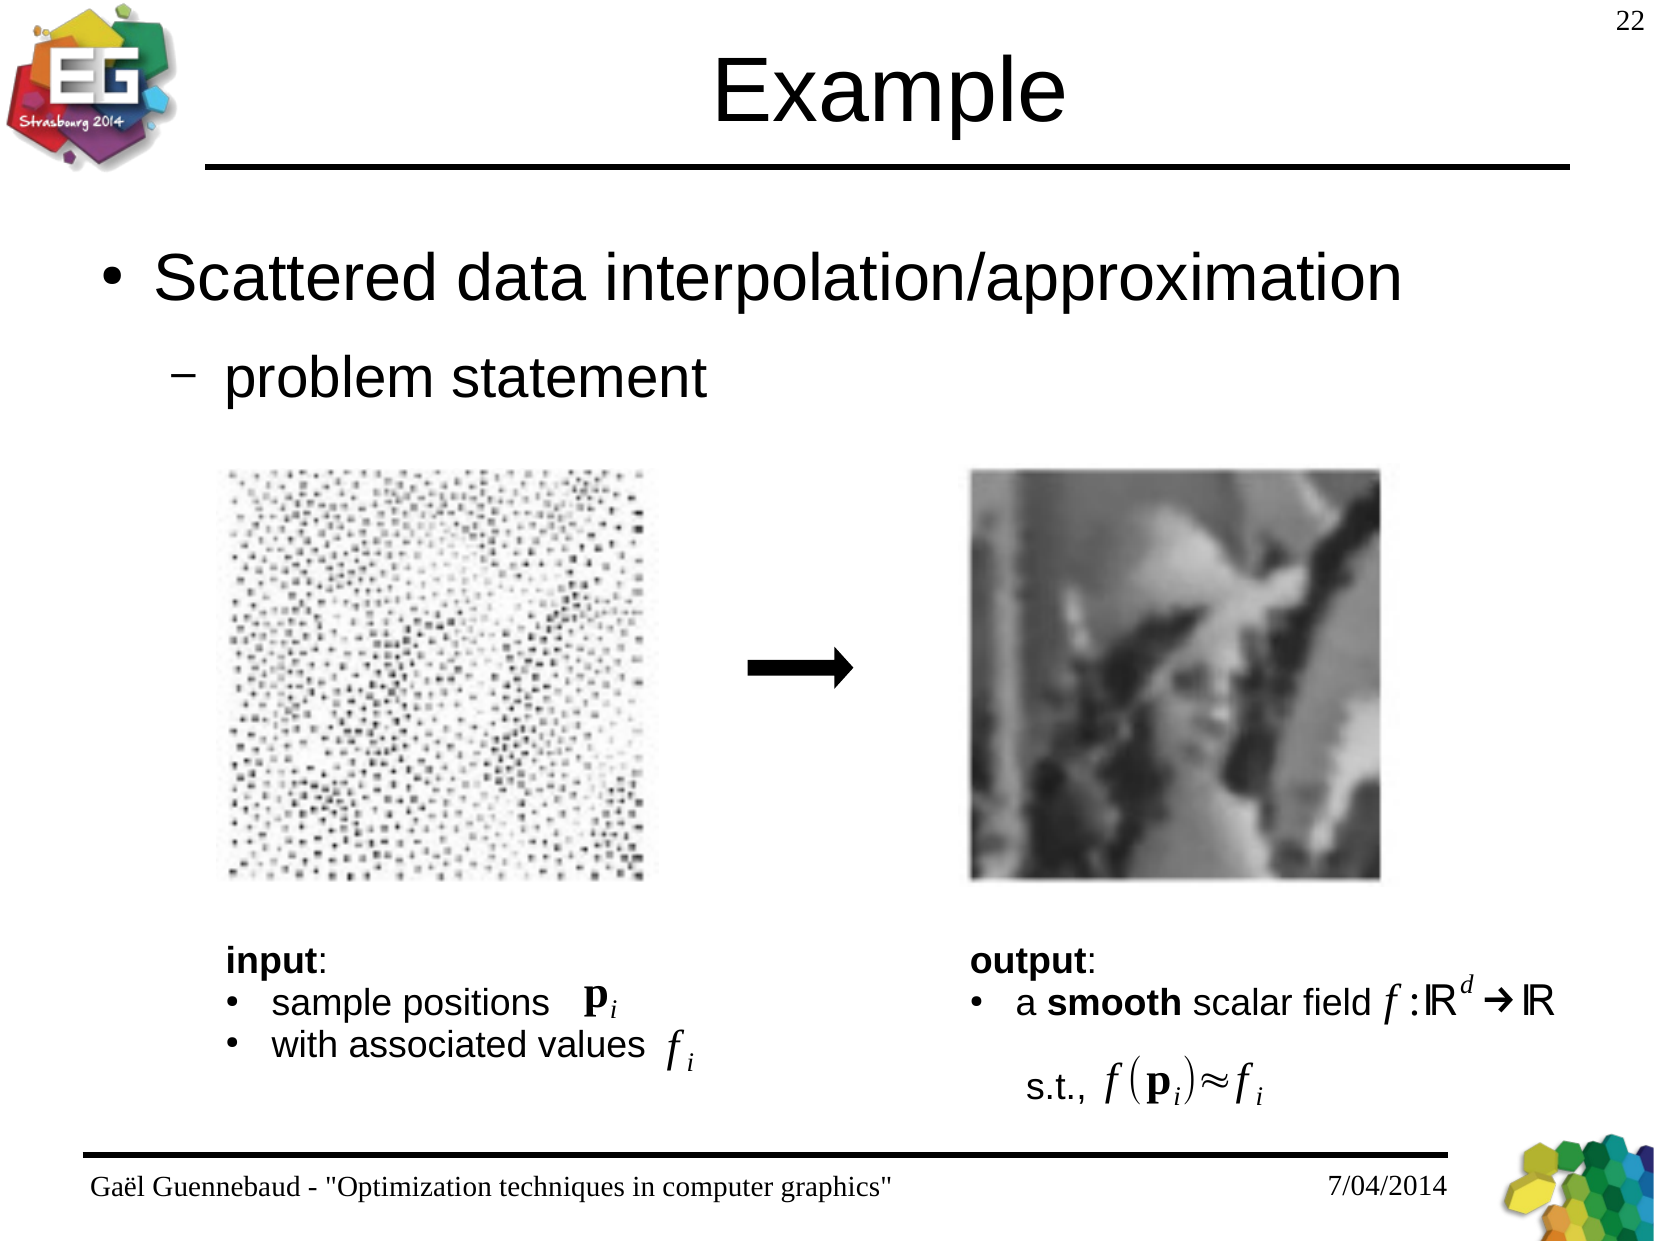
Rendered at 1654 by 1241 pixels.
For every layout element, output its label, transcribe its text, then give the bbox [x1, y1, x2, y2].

chart [575, 968, 624, 1025]
chart [1096, 1053, 1270, 1112]
text_box output: a smooth scalar field s.t., [954, 931, 1461, 1115]
picture [0, 0, 180, 180]
picture [1499, 1128, 1654, 1241]
chart [1375, 969, 1564, 1030]
picture [216, 468, 659, 893]
picture [958, 463, 1400, 887]
text_box [747, 646, 854, 689]
text_box input: sample positions with associated values [210, 931, 717, 1073]
chart [658, 1021, 700, 1078]
title Example [210, 31, 1571, 148]
list Scattered data interpolation/approximation problem statement [82, 240, 1571, 1126]
